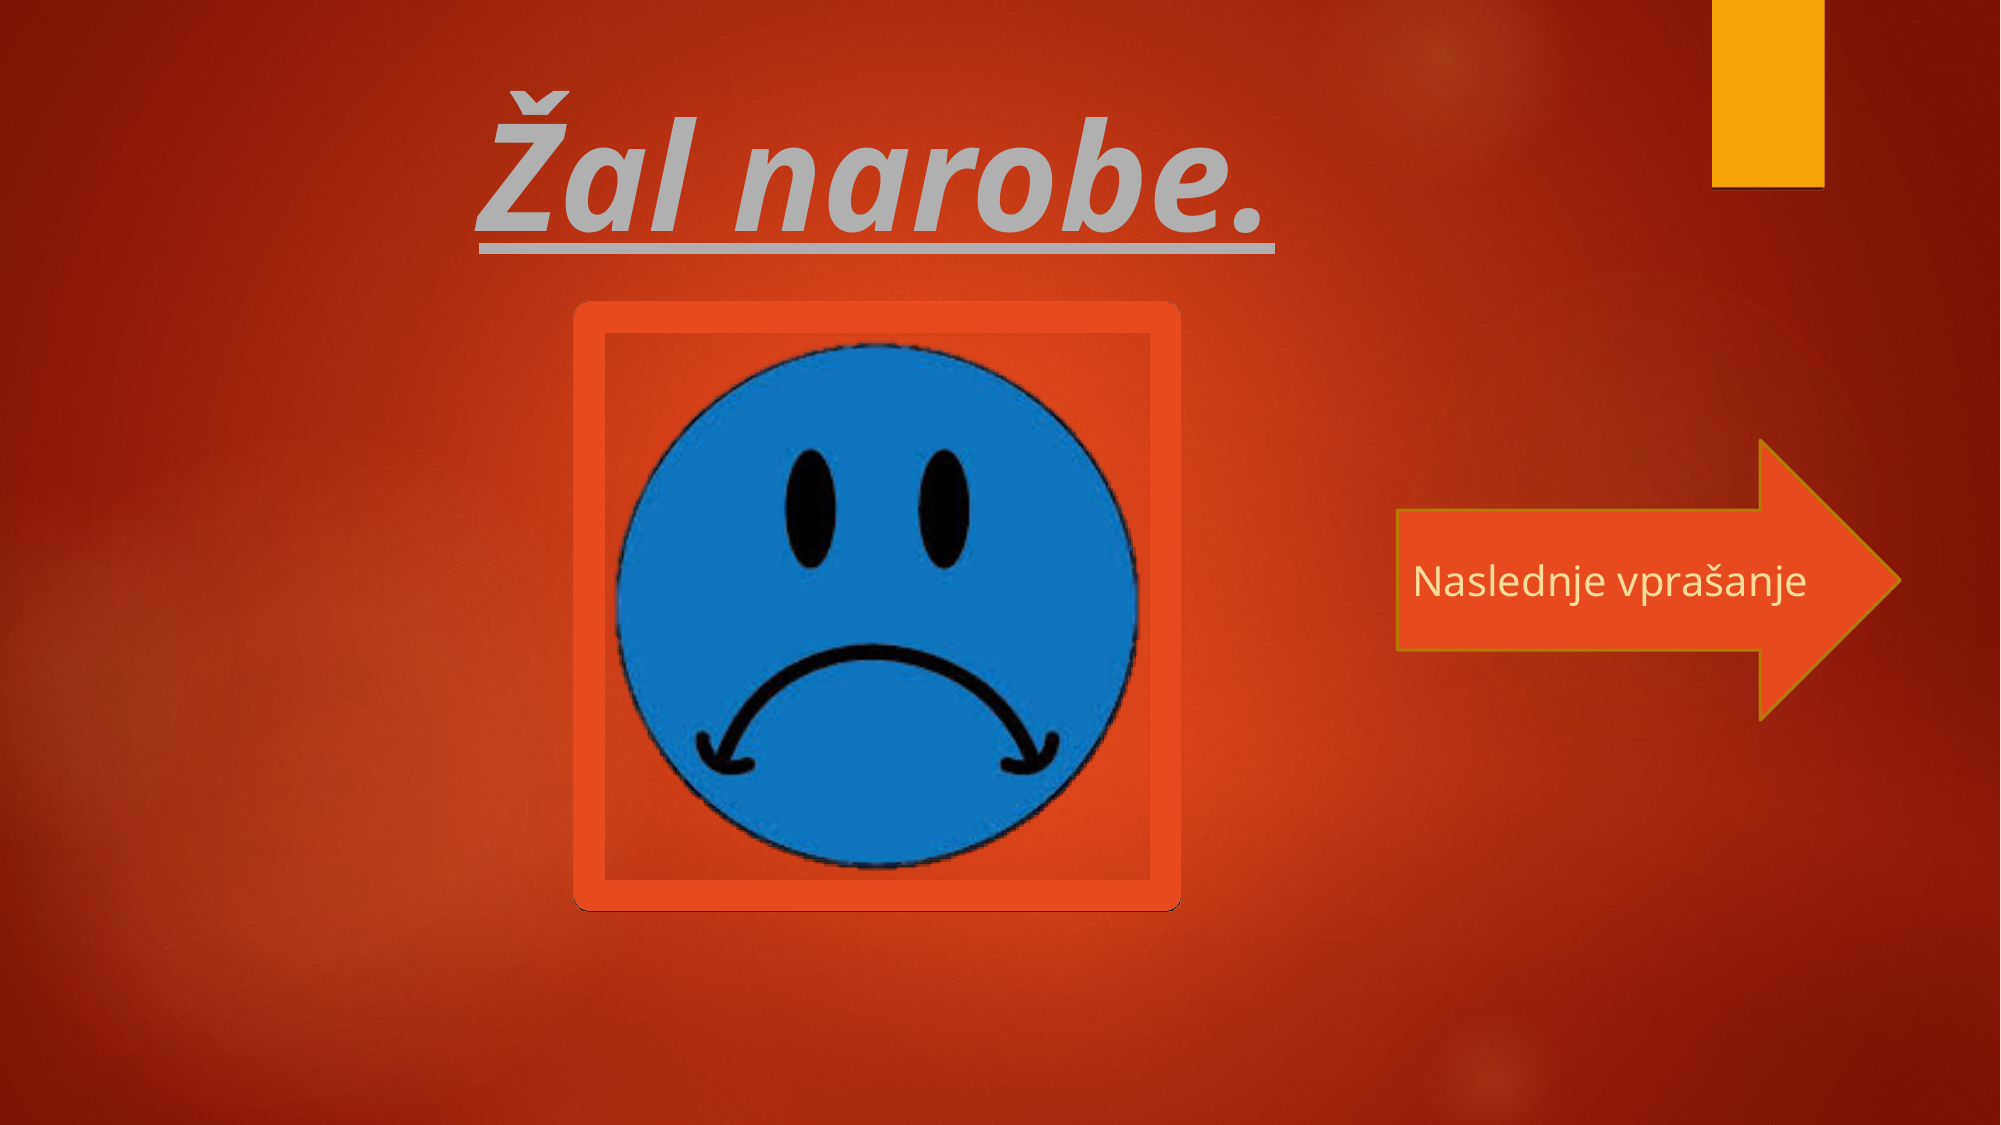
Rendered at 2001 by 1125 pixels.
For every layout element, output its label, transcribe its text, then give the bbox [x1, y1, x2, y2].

title Žal narobe. [106, 74, 1649, 304]
picture [0, 0, 2001, 1125]
text_box [1397, 612, 1869, 721]
text_box Naslednje vprašanje [1397, 547, 1901, 612]
text_box [1397, 440, 1868, 547]
